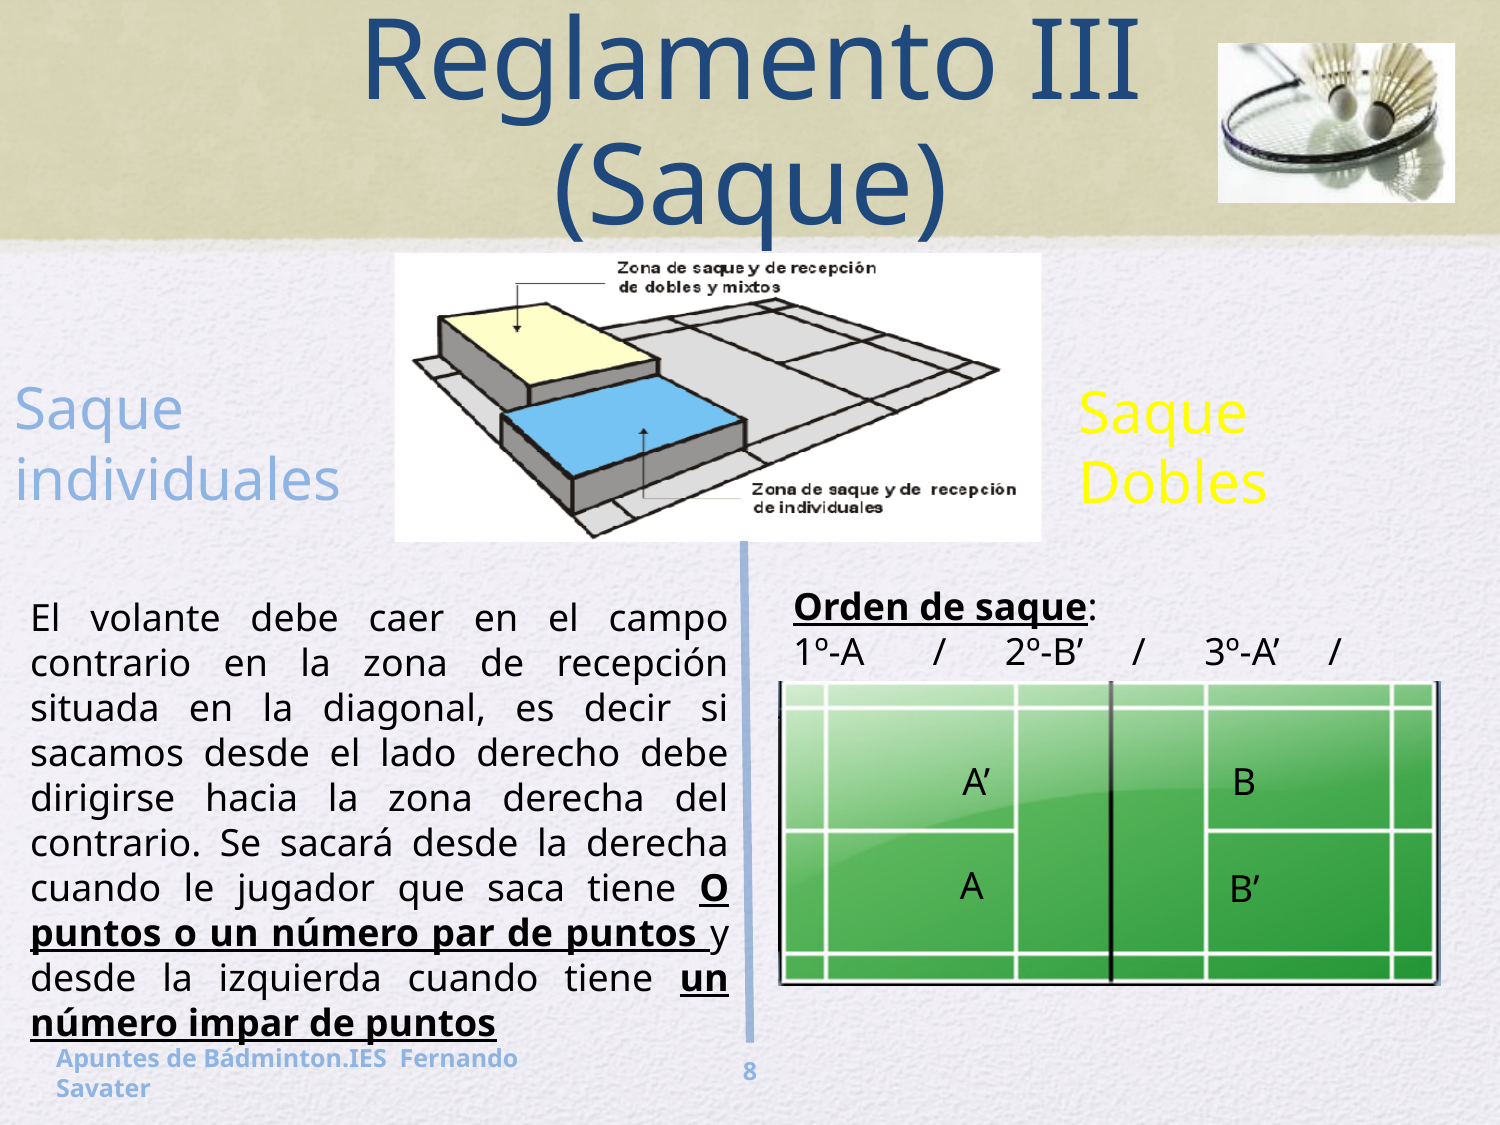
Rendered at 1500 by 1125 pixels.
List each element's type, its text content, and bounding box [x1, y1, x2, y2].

text_box Orden de saque: 1º-A / 2º-B’ / 3º-A’ / 4º-B’ [778, 575, 1401, 681]
slide_number 8 [699, 1042, 800, 1103]
text_box B [1217, 750, 1271, 811]
picture [0, 0, 1500, 1125]
text_box B’ [1213, 857, 1275, 918]
text_box Saque individuales [0, 364, 392, 520]
footer Apuntes de Bádminton.IES Fernando Savater [41, 1051, 575, 1103]
text_box El volante debe caer en el campo contrario en la zona de recepción situada en la diagonal, es decir si sacamos desde el lado derecho debe dirigirse hacia la zona derecha del contrario. Se sacará desde la derecha cuando le jugador que saca tiene O puntos o un número par de puntos y desde la izquierda cuando tiene un número impar de puntos [15, 541, 744, 1051]
text_box A [944, 855, 999, 915]
title Reglamento III (Saque) [129, 6, 1372, 239]
text_box Saque Dobles [1064, 367, 1456, 523]
text_box A’ [947, 750, 1006, 811]
